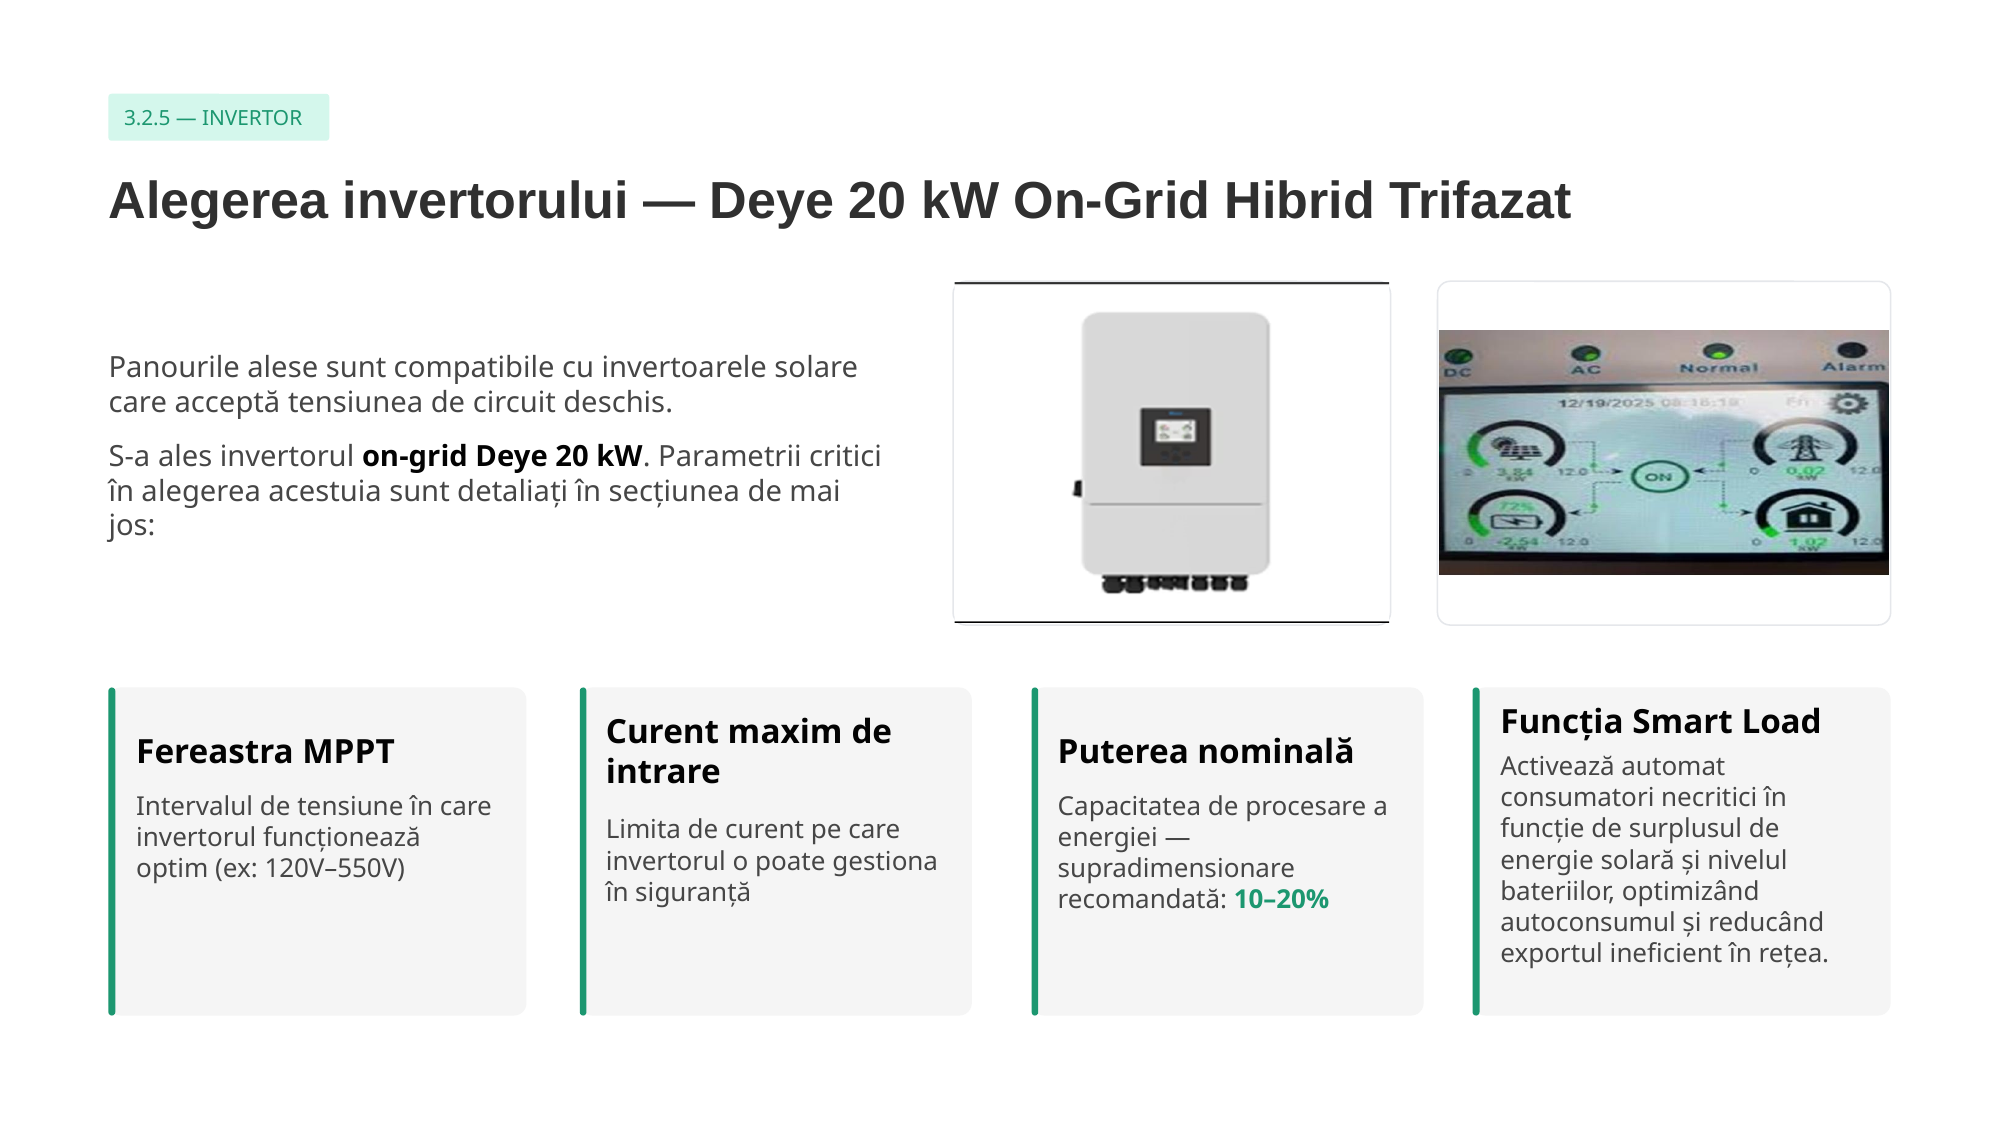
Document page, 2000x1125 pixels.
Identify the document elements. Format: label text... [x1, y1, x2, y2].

text_box Puterea nominală [1057, 726, 1398, 774]
text_box [1031, 687, 1424, 1016]
text_box Fereastra MPPT [136, 726, 499, 774]
text_box Alegerea invertorului — Deye 20 kW On-Grid Hibrid Trifazat [108, 156, 1618, 239]
text_box [108, 687, 527, 1016]
text_box 3.2.5 — INVERTOR [124, 101, 414, 133]
text_box Activează automat consumatori necritici în funcție de surplusul de energie solară și nivelul bateriilor, optimizând autoconsumul și reducând exportul ineficient în rețea. [1500, 749, 1863, 977]
text_box Capacitatea de procesare a energiei — supradimensionare recomandată: 10–20% [1057, 789, 1398, 977]
text_box Funcția Smart Load [1500, 711, 1863, 749]
picture [954, 282, 1390, 624]
text_box Intervalul de tensiune în care invertorul funcționează optim (ex: 120V–550V) [136, 789, 499, 977]
text_box Panourile alese sunt compatibile cu invertoarele solare care acceptă tensiunea de circuit deschis. S-a ales invertorul on-grid Deye 20 kW. Parametrii critici în alegerea acestuia sunt detaliați în secțiunea de mai jos: [108, 348, 890, 640]
text_box [108, 93, 330, 141]
text_box [579, 687, 972, 1016]
text_box [1472, 687, 1891, 1016]
text_box Curent maxim de intrare [605, 726, 946, 774]
picture [1439, 282, 1889, 624]
text_box Limita de curent pe care invertorul o poate gestiona în siguranță [605, 812, 946, 977]
